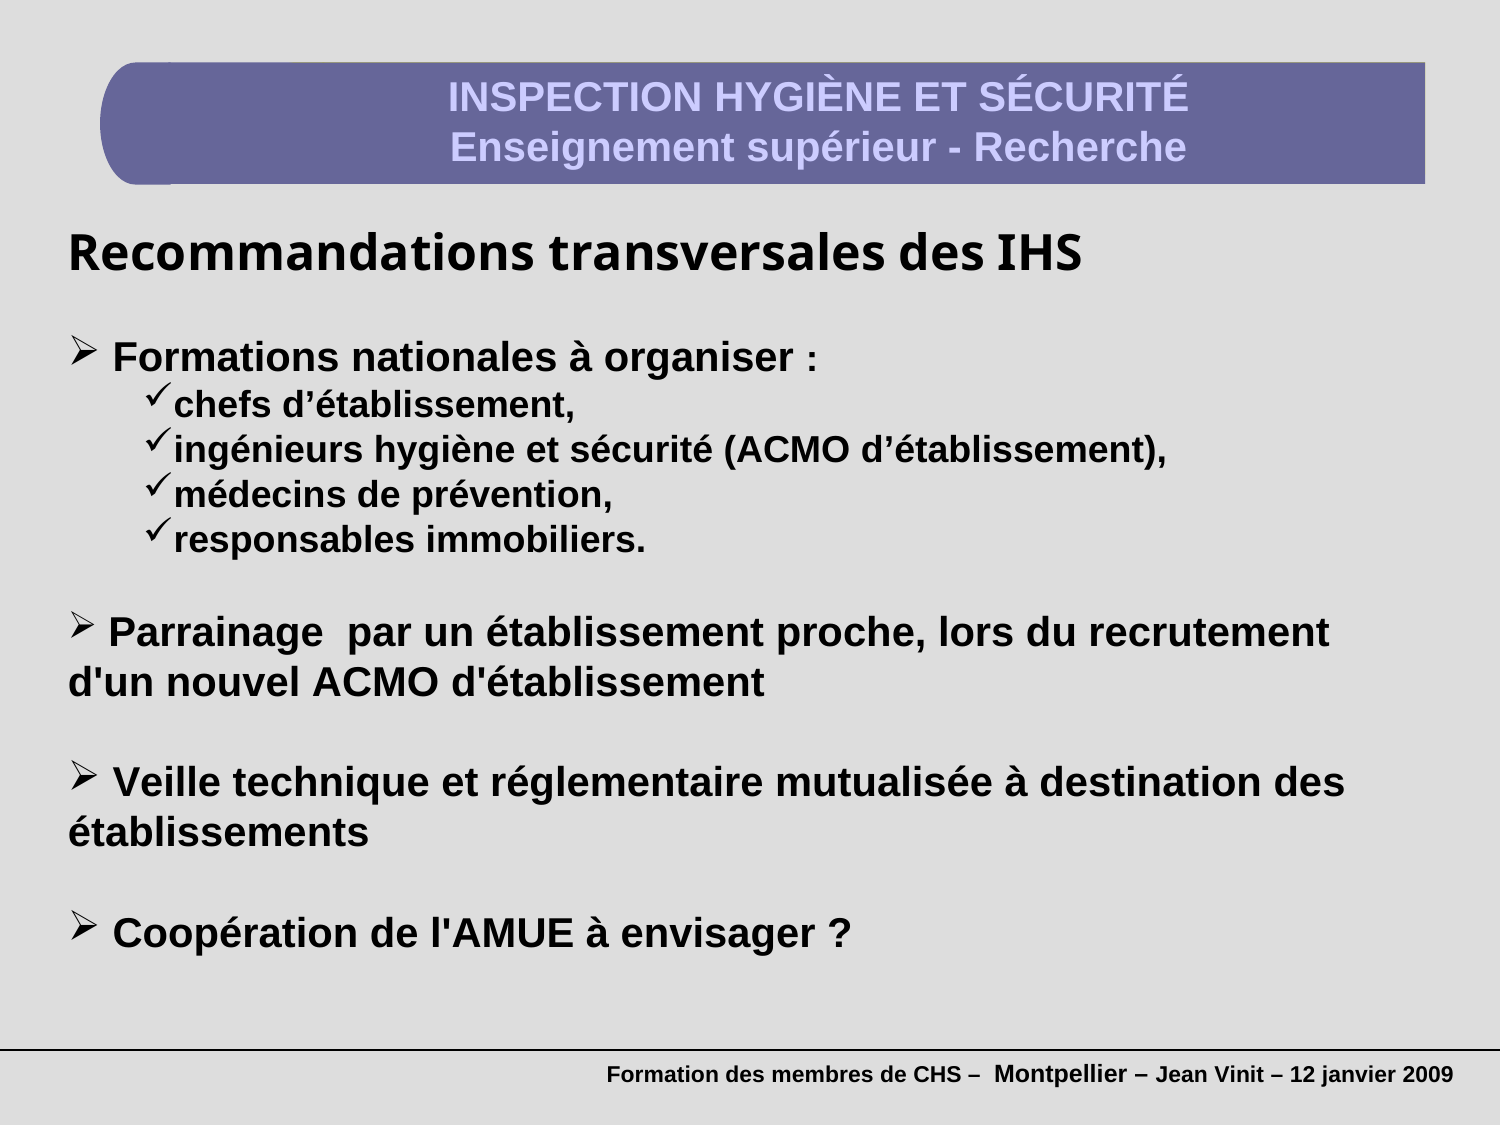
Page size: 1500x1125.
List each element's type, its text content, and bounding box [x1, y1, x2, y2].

text_box Recommandations transversales des IHS Formations nationales à organiser : chefs d’établissement, ingénieurs hygiène et sécurité (ACMO d’établissement), médecins de prévention, responsables immobiliers. Parrainage par un établissement proche, lors du recrutement d'un nouvel ACMO d'établissement Veille technique et réglementaire mutualisée à destination des établissements Coopération de l'AMUE à envisager ? [53, 212, 1424, 1039]
